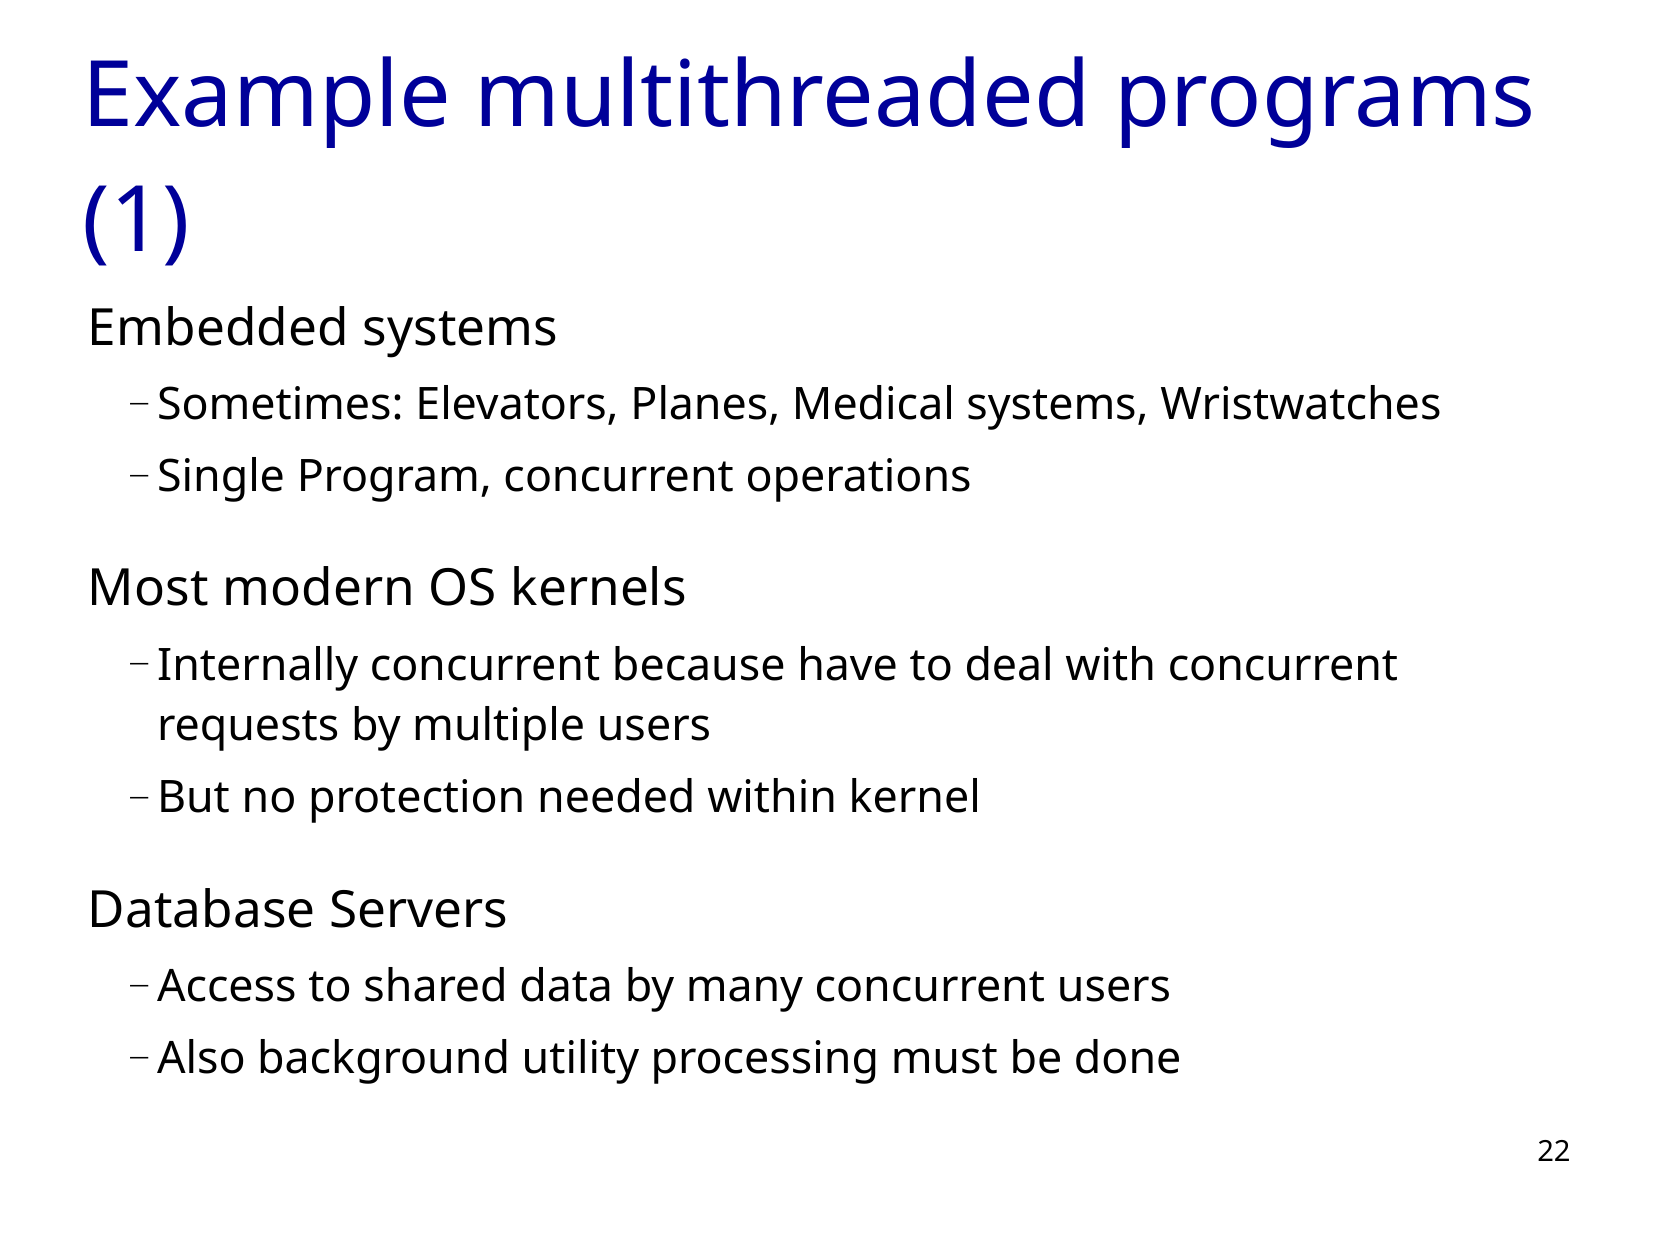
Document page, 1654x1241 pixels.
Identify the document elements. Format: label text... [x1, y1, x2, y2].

title Example multithreaded programs (1) [82, 49, 1571, 257]
list Embedded systems Sometimes: Elevators, Planes, Medical systems, Wristwatches Single Program, concurrent operations Most modern OS kernels Internally concurrent because have to deal with concurrent requests by multiple users But no protection needed within kernel Database Servers Access to shared data by many concurrent users Also background utility processing must be done [60, 290, 1571, 1096]
